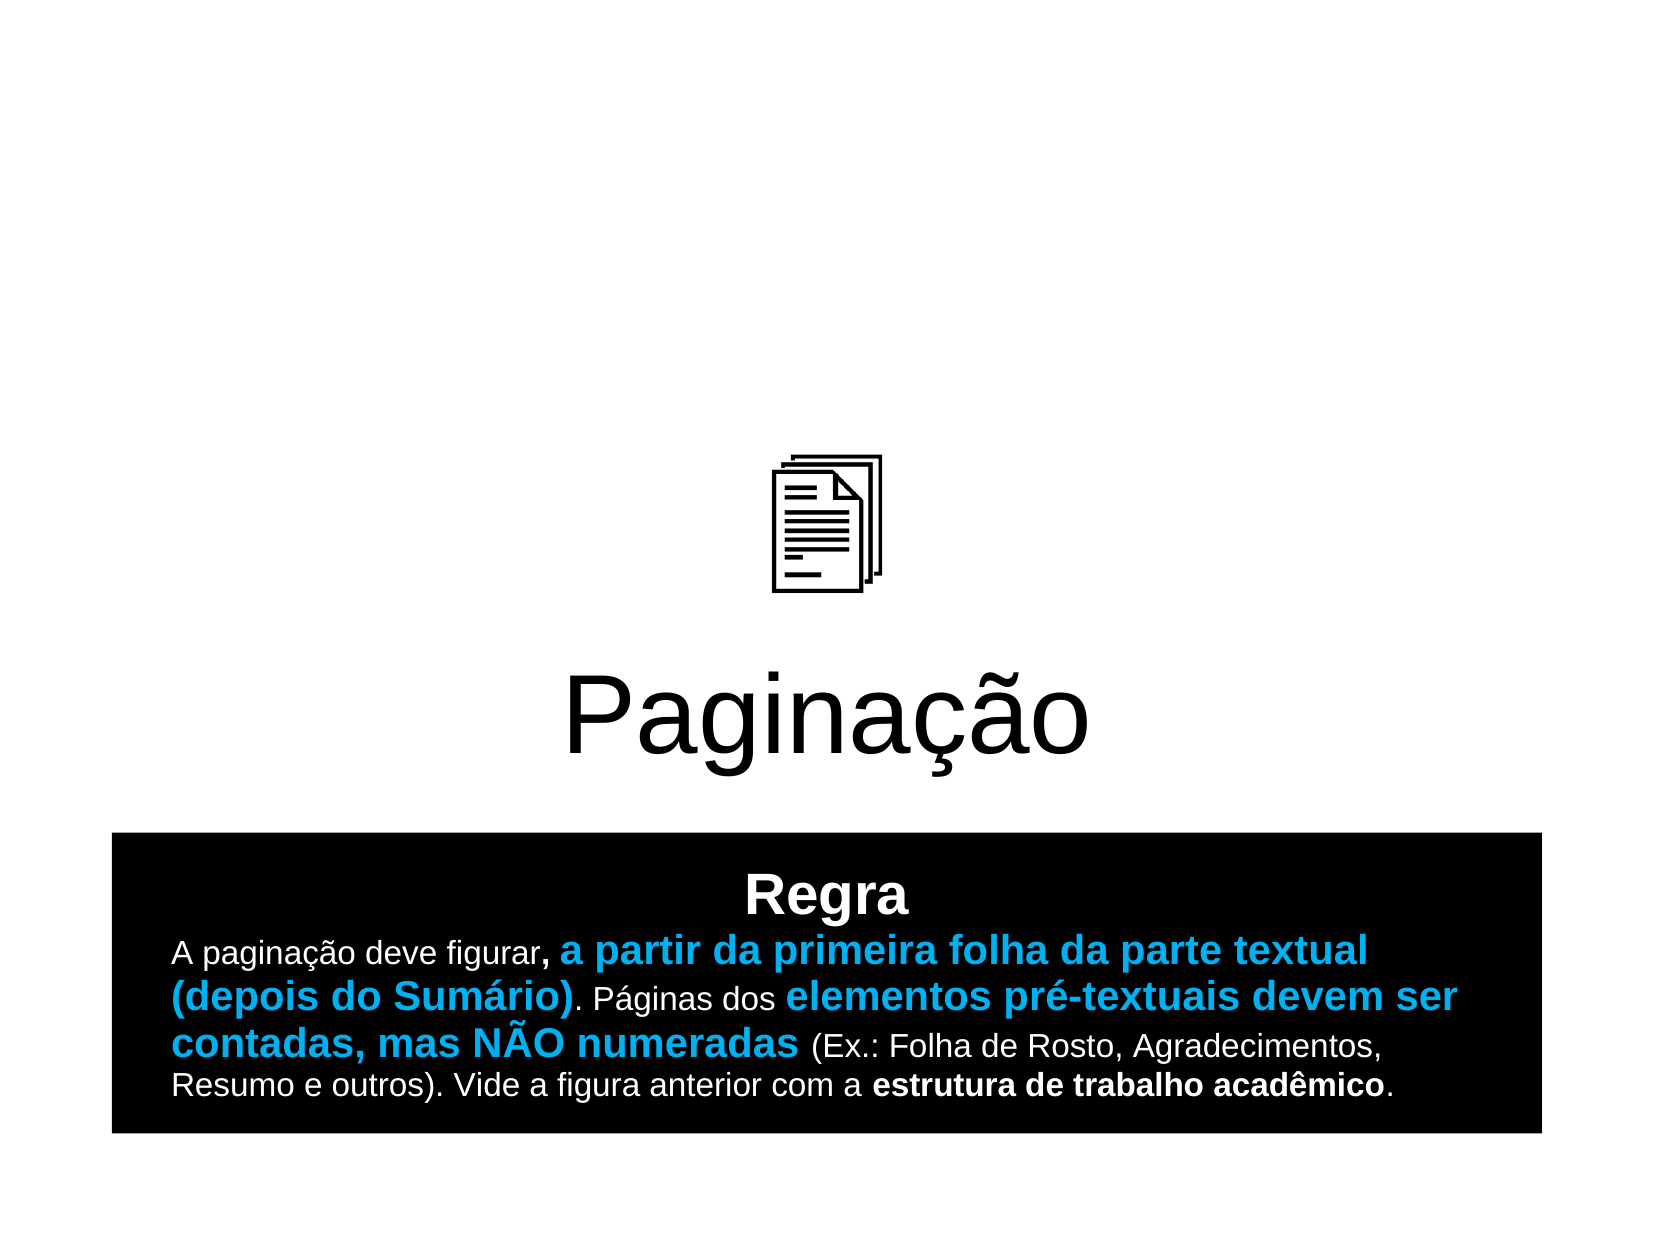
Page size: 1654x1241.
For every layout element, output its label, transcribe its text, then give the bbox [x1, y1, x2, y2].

text_box Regra A paginação deve figurar, a partir da primeira folha da parte textual (depois do Sumário). Páginas dos elementos pré-textuais devem ser contadas, mas NÃO numeradas (Ex.: Folha de Rosto, Agradecimentos, Resumo e outros). Vide a figura anterior com a estrutura de trabalho acadêmico. [111, 832, 1542, 1134]
title Paginação [11, 608, 1642, 816]
picture [743, 424, 939, 621]
